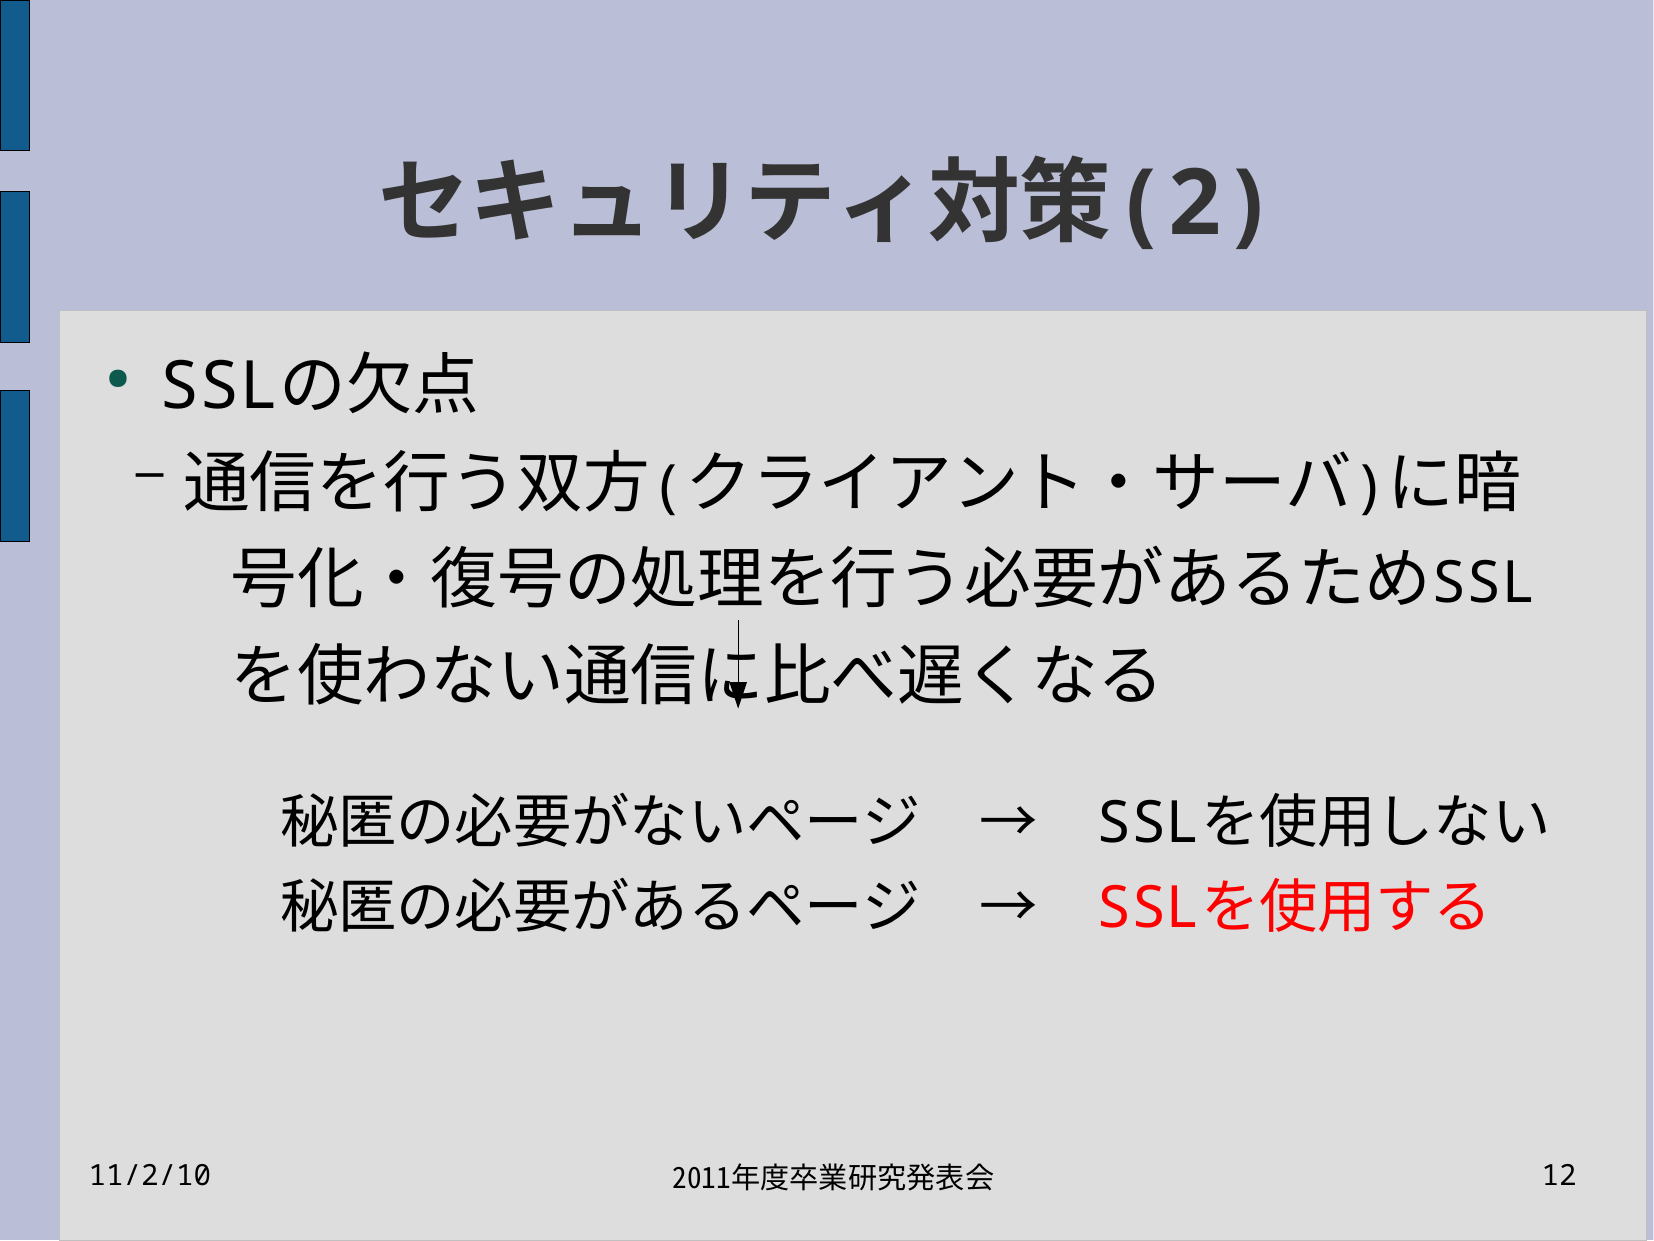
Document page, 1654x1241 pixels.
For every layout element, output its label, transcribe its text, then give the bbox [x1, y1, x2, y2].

list SSLの欠点 通信を行う双方(クライアント・サーバ)に暗号化・復号の処理を行う必要があるためSSLを使わない通信に比べ遅くなる [88, 331, 1577, 1136]
text_box 秘匿の必要がないページ → SSLを使用しない 秘匿の必要があるページ → SSLを使用する [265, 767, 1554, 909]
title セキュリティ対策(2) [121, 91, 1534, 299]
